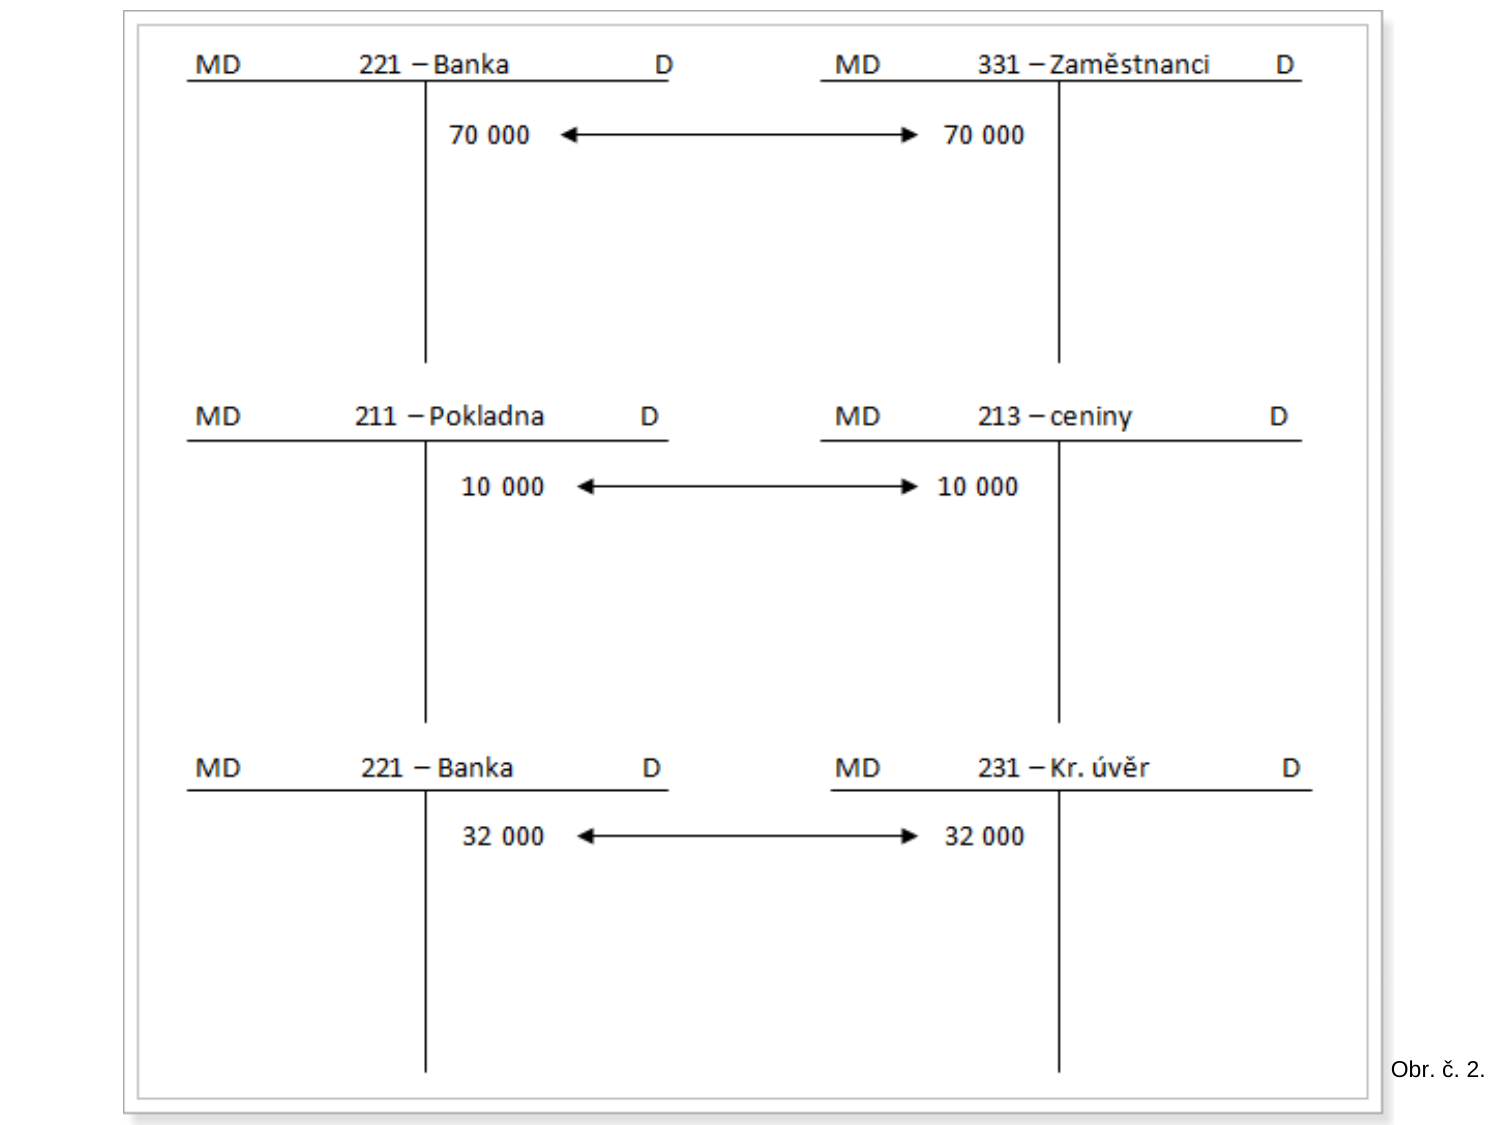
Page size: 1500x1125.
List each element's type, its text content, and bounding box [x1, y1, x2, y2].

text_box Obr. č. 2. [1375, 1046, 1500, 1090]
picture [123, 10, 1394, 1125]
